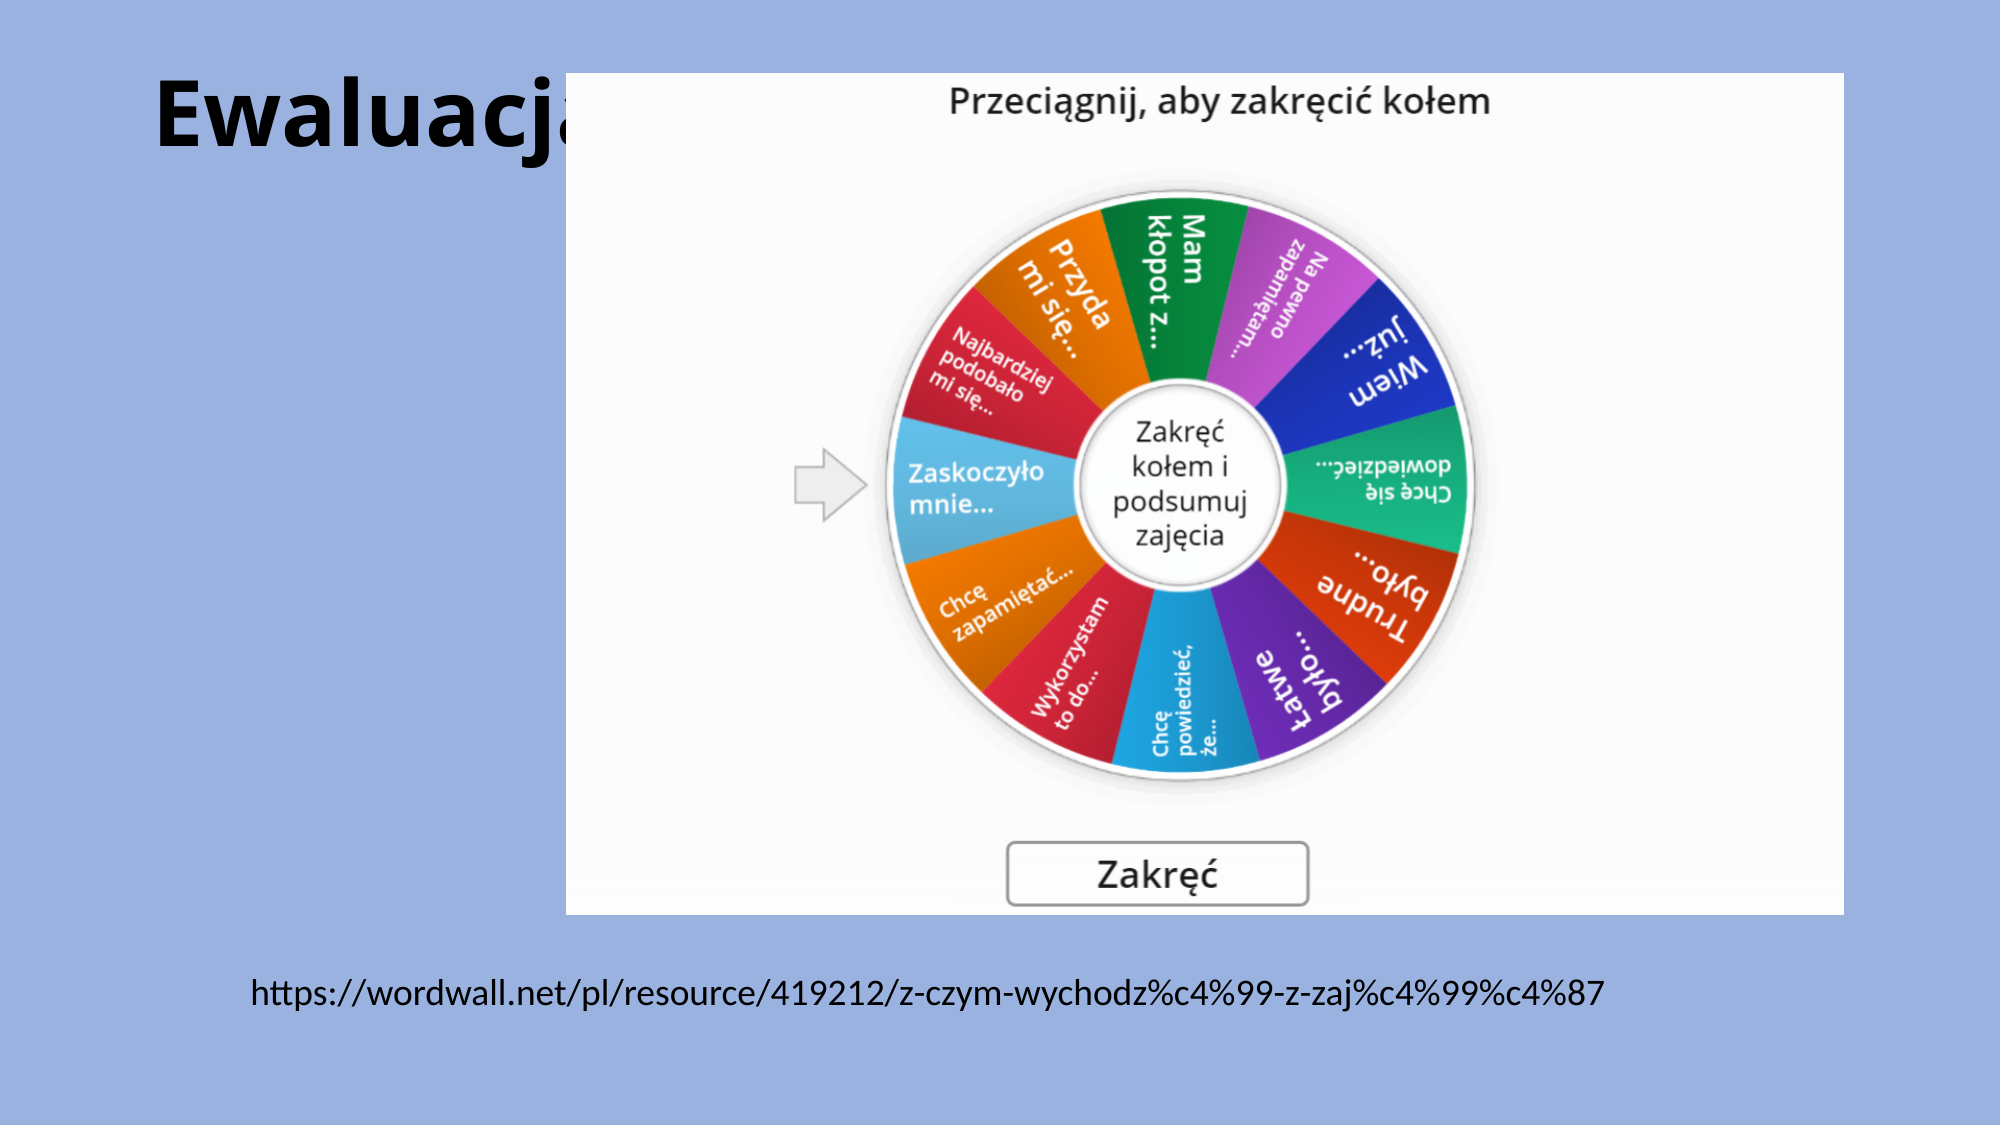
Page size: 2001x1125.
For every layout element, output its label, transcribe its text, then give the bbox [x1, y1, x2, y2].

title Ewaluacja [137, 59, 1863, 278]
text_box https://wordwall.net/pl/resource/419212/z-czym-wychodz%c4%99-z-zaj%c4%99%c4%87 [235, 960, 1684, 1021]
picture [566, 73, 1844, 915]
